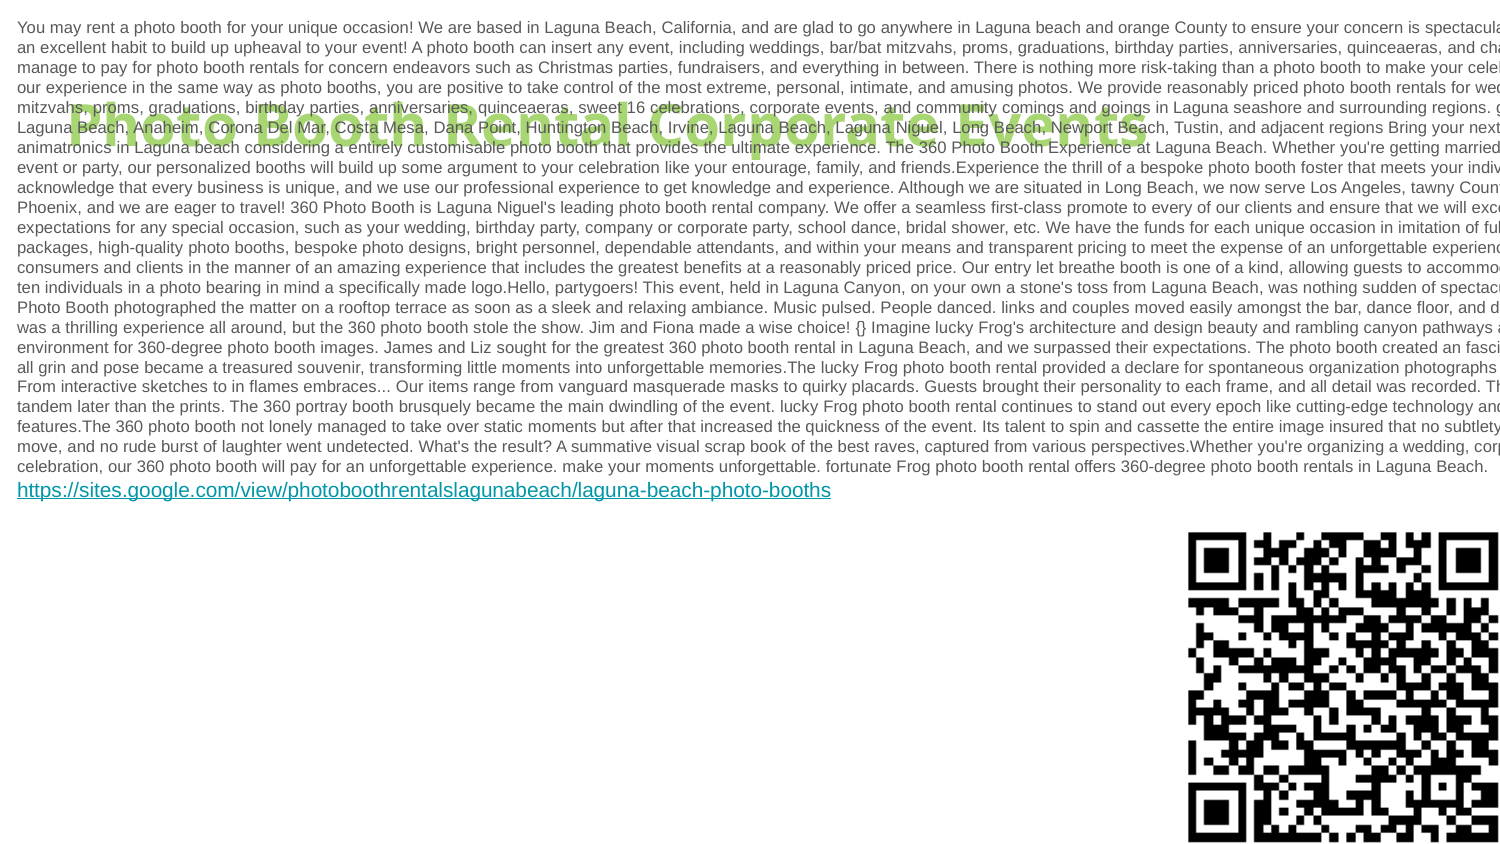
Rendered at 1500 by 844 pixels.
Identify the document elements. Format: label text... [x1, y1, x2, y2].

text_box You may rent a photo booth for your unique occasion! We are based in Laguna Beach, California, and are glad to go anywhere in Laguna beach and orange County to ensure your concern is spectacular. A photo booth is an excellent habit to build up upheaval to your event! A photo booth can insert any event, including weddings, bar/bat mitzvahs, proms, graduations, birthday parties, anniversaries, quinceaeras, and charming 16. We also manage to pay for photo booth rentals for concern endeavors such as Christmas parties, fundraisers, and everything in between. There is nothing more risk-taking than a photo booth to make your celebration unique! once our experience in the same way as photo booths, you are positive to take control of the most extreme, personal, intimate, and amusing photos. We provide reasonably priced photo booth rentals for weddings, bar/bat mitzvahs, proms, graduations, birthday parties, anniversaries, quinceaeras, sweet 16 celebrations, corporate events, and community comings and goings in Laguna seashore and surrounding regions. goings-on in the Laguna Beach, Anaheim, Corona Del Mar, Costa Mesa, Dana Point, Huntington Beach, Irvine, Laguna Beach, Laguna Niguel, Long Beach, Newport Beach, Tustin, and adjacent regions Bring your next-door issue to animatronics in Laguna beach considering a entirely customisable photo booth that provides the ultimate experience. The 360 Photo Booth Experience at Laguna Beach. Whether you're getting married or hosting a thing event or party, our personalized booths will build up some argument to your celebration like your entourage, family, and friends.Experience the thrill of a bespoke photo booth foster that meets your individual needs. We acknowledge that every business is unique, and we use our professional experience to get knowledge and experience. Although we are situated in Long Beach, we now serve Los Angeles, tawny County, San Diego, and Phoenix, and we are eager to travel! 360 Photo Booth is Laguna Niguel's leading photo booth rental company. We offer a seamless first-class promote to every of our clients and ensure that we will exceed every expectations for any special occasion, such as your wedding, birthday party, company or corporate party, school dance, bridal shower, etc. We have the funds for each unique occasion in imitation of full and personalized packages, high-quality photo booths, bespoke photo designs, bright personnel, dependable attendants, and within your means and transparent pricing to meet the expense of an unforgettable experience. We provide all consumers and clients in the manner of an amazing experience that includes the greatest benefits at a reasonably priced price. Our entry let breathe booth is one of a kind, allowing guests to accommodate occurring to ten individuals in a photo bearing in mind a specifically made logo.Hello, partygoers! This event, held in Laguna Canyon, on your own a stone's toss from Laguna Beach, was nothing sudden of spectacular. fortunate Frog Photo Booth photographed the matter on a rooftop terrace as soon as a sleek and relaxing ambiance. Music pulsed. People danced. links and couples moved easily amongst the bar, dance floor, and describe booth. It was a thrilling experience all around, but the 360 photo booth stole the show. Jim and Fiona made a wise choice! {} Imagine lucky Frog's architecture and design beauty and rambling canyon pathways as the breathtaking environment for 360-degree photo booth images. James and Liz sought for the greatest 360 photo booth rental in Laguna Beach, and we surpassed their expectations. The photo booth created an fascinating tone where all grin and pose became a treasured souvenir, transforming little moments into unforgettable memories.The lucky Frog photo booth rental provided a declare for spontaneous organization photographs and dance-offs... From interactive sketches to in flames embraces... Our items range from vanguard masquerade masks to quirky placards. Guests brought their personality to each frame, and all detail was recorded. The laughter grew in tandem later than the prints. The 360 portray booth brusquely became the main dwindling of the event. lucky Frog photo booth rental continues to stand out every epoch like cutting-edge technology and one-of-a-kind features.The 360 photo booth not lonely managed to take over static moments but after that increased the quickness of the event. Its talent to spin and cassette the entire image insured that no subtlety and no dance move, and no rude burst of laughter went undetected. What's the result? A summative visual scrap book of the best raves, captured from various perspectives.Whether you're organizing a wedding, corporate event, or celebration, our 360 photo booth will pay for an unforgettable experience. make your moments unforgettable. fortunate Frog photo booth rental offers 360-degree photo booth rentals in Laguna Beach. https://sites.google.com/view/photoboothrentalslagunabeach/laguna-beach-photo-booths [2, 2, 1500, 844]
picture [1187, 531, 1500, 844]
